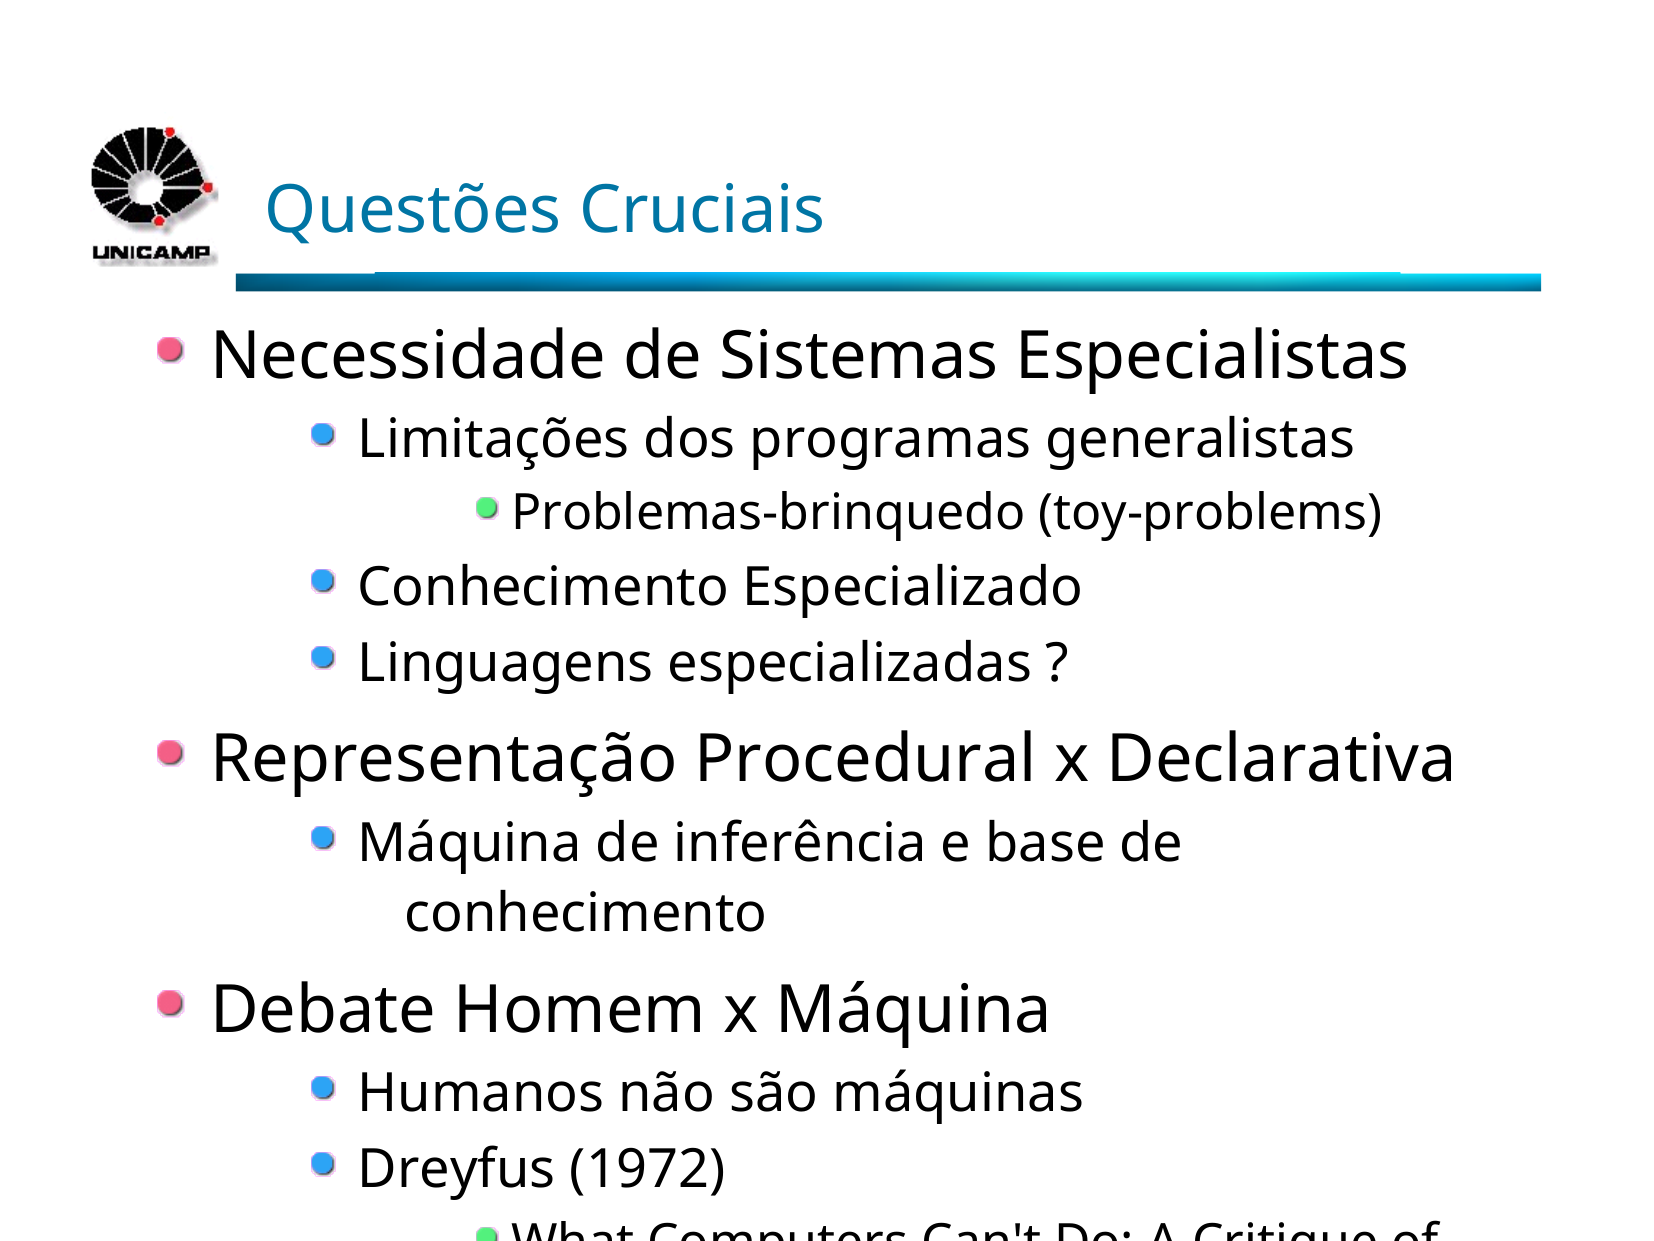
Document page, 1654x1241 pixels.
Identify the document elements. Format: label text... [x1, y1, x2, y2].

picture [125, 272, 1654, 295]
title Questões Cruciais [264, 42, 1534, 250]
list Necessidade de Sistemas Especialistas Limitações dos programas generalistas Problemas-brinquedo (toy-problems) Conhecimento Especializado Linguagens especializadas ? Representação Procedural x Declarativa Máquina de inferência e base de conhecimento Debate Homem x Máquina Humanos não são máquinas Dreyfus (1972) What Computers Can't Do: A Critique of Artificial Reason [121, 309, 1534, 1182]
picture [475, 1226, 500, 1241]
